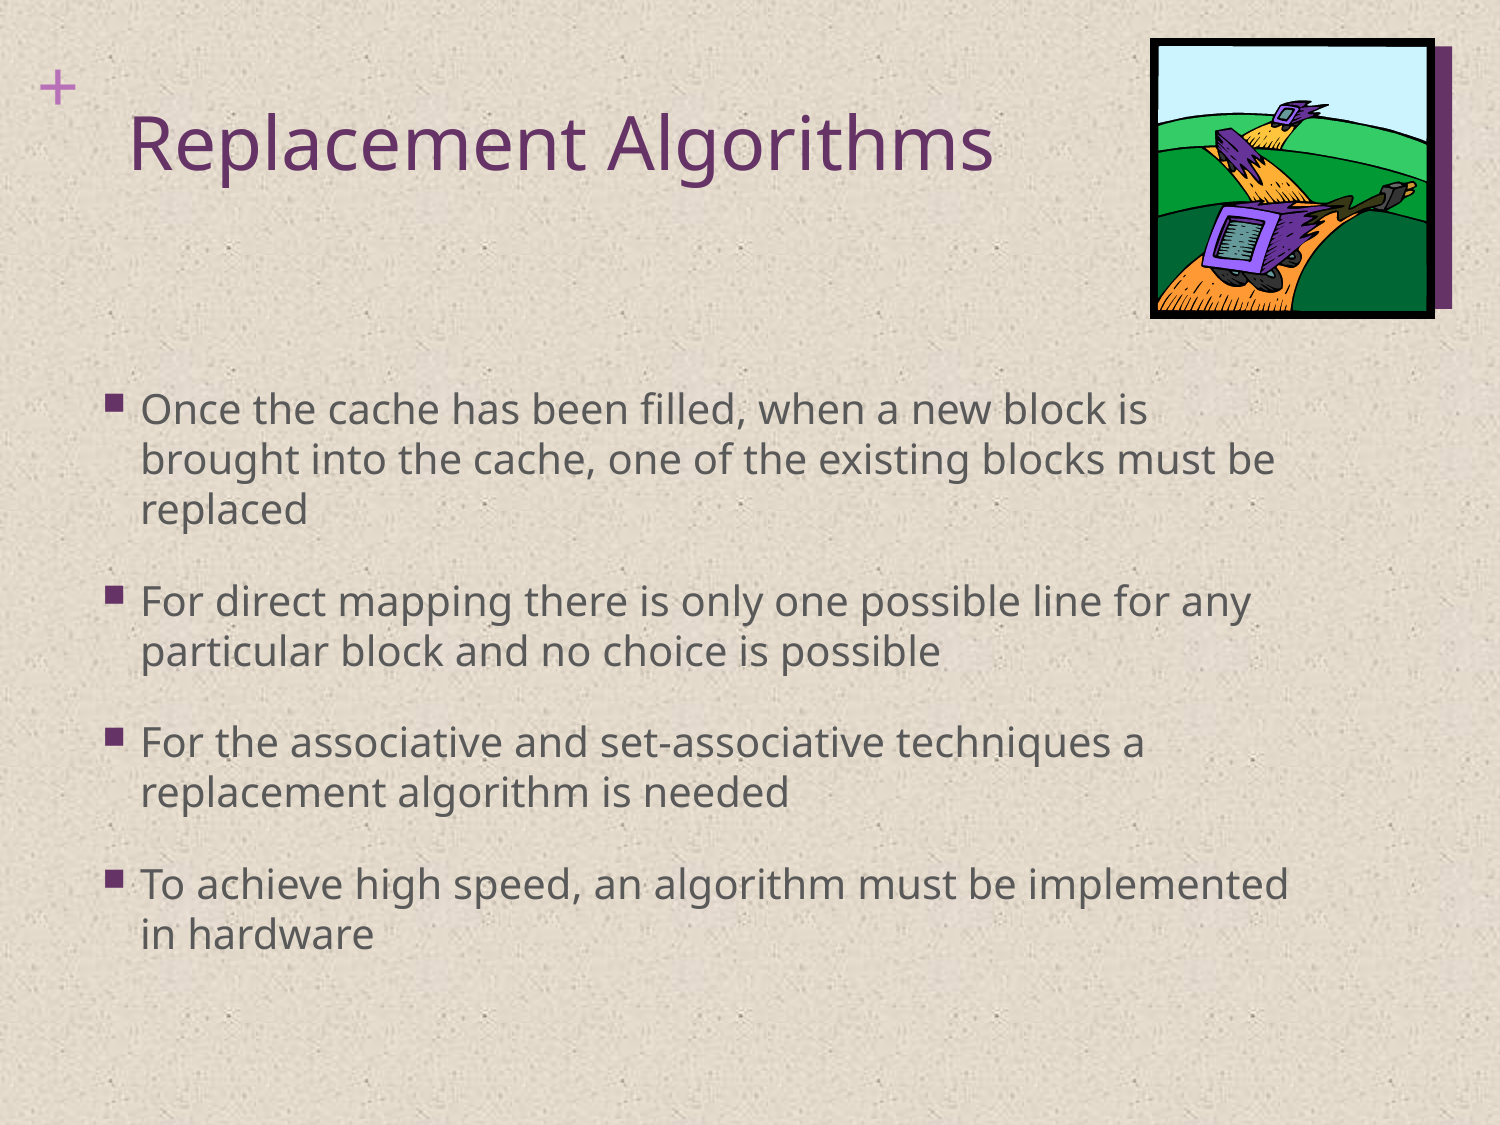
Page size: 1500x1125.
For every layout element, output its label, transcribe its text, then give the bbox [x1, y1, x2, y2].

title Replacement Algorithms [112, 87, 1149, 271]
picture [0, 0, 1500, 1125]
list Once the cache has been filled, when a new block is brought into the cache, one of the existing blocks must be replaced For direct mapping there is only one possible line for any particular block and no choice is possible For the associative and set-associative techniques a replacement algorithm is needed To achieve high speed, an algorithm must be implemented in hardware [87, 375, 1328, 1068]
